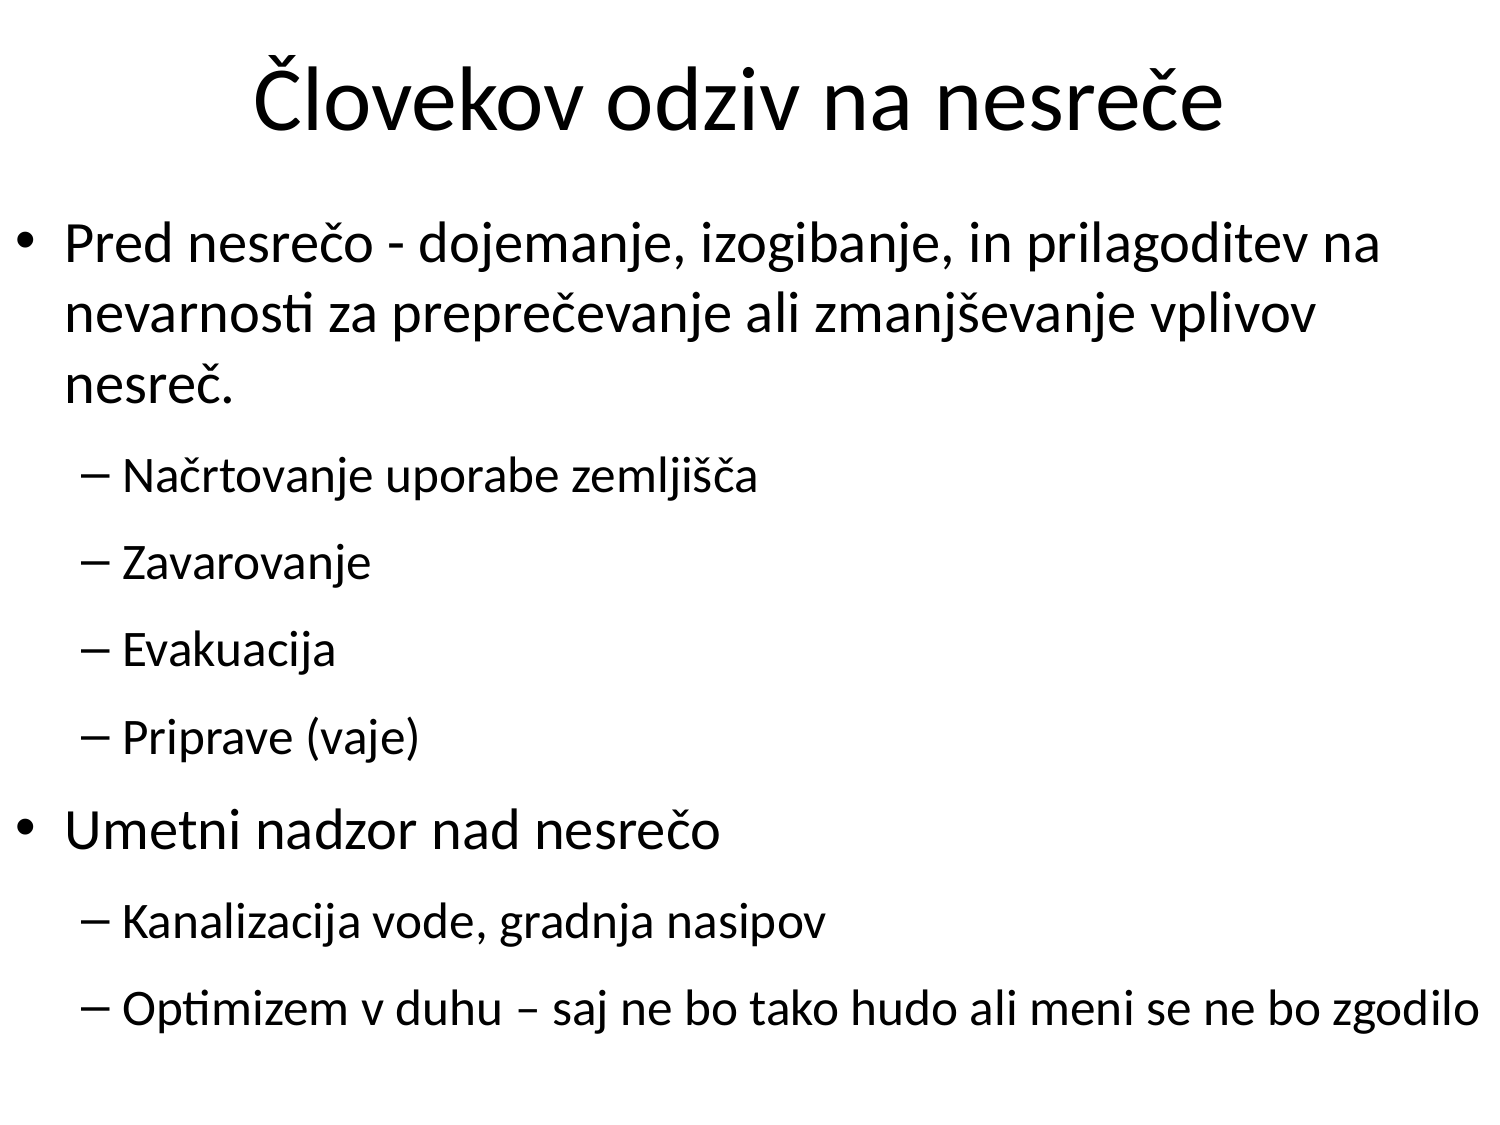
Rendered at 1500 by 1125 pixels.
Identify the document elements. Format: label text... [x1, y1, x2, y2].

list Pred nesrečo - dojemanje, izogibanje, in prilagoditev na nevarnosti za preprečevanje ali zmanjševanje vplivov nesreč. Načrtovanje uporabe zemljišča Zavarovanje Evakuacija Priprave (vaje) Umetni nadzor nad nesrečo Kanalizacija vode, gradnja nasipov Optimizem v duhu – saj ne bo tako hudo ali meni se ne bo zgodilo [0, 196, 1500, 1083]
title Človekov odziv na nesreče [64, 0, 1415, 188]
